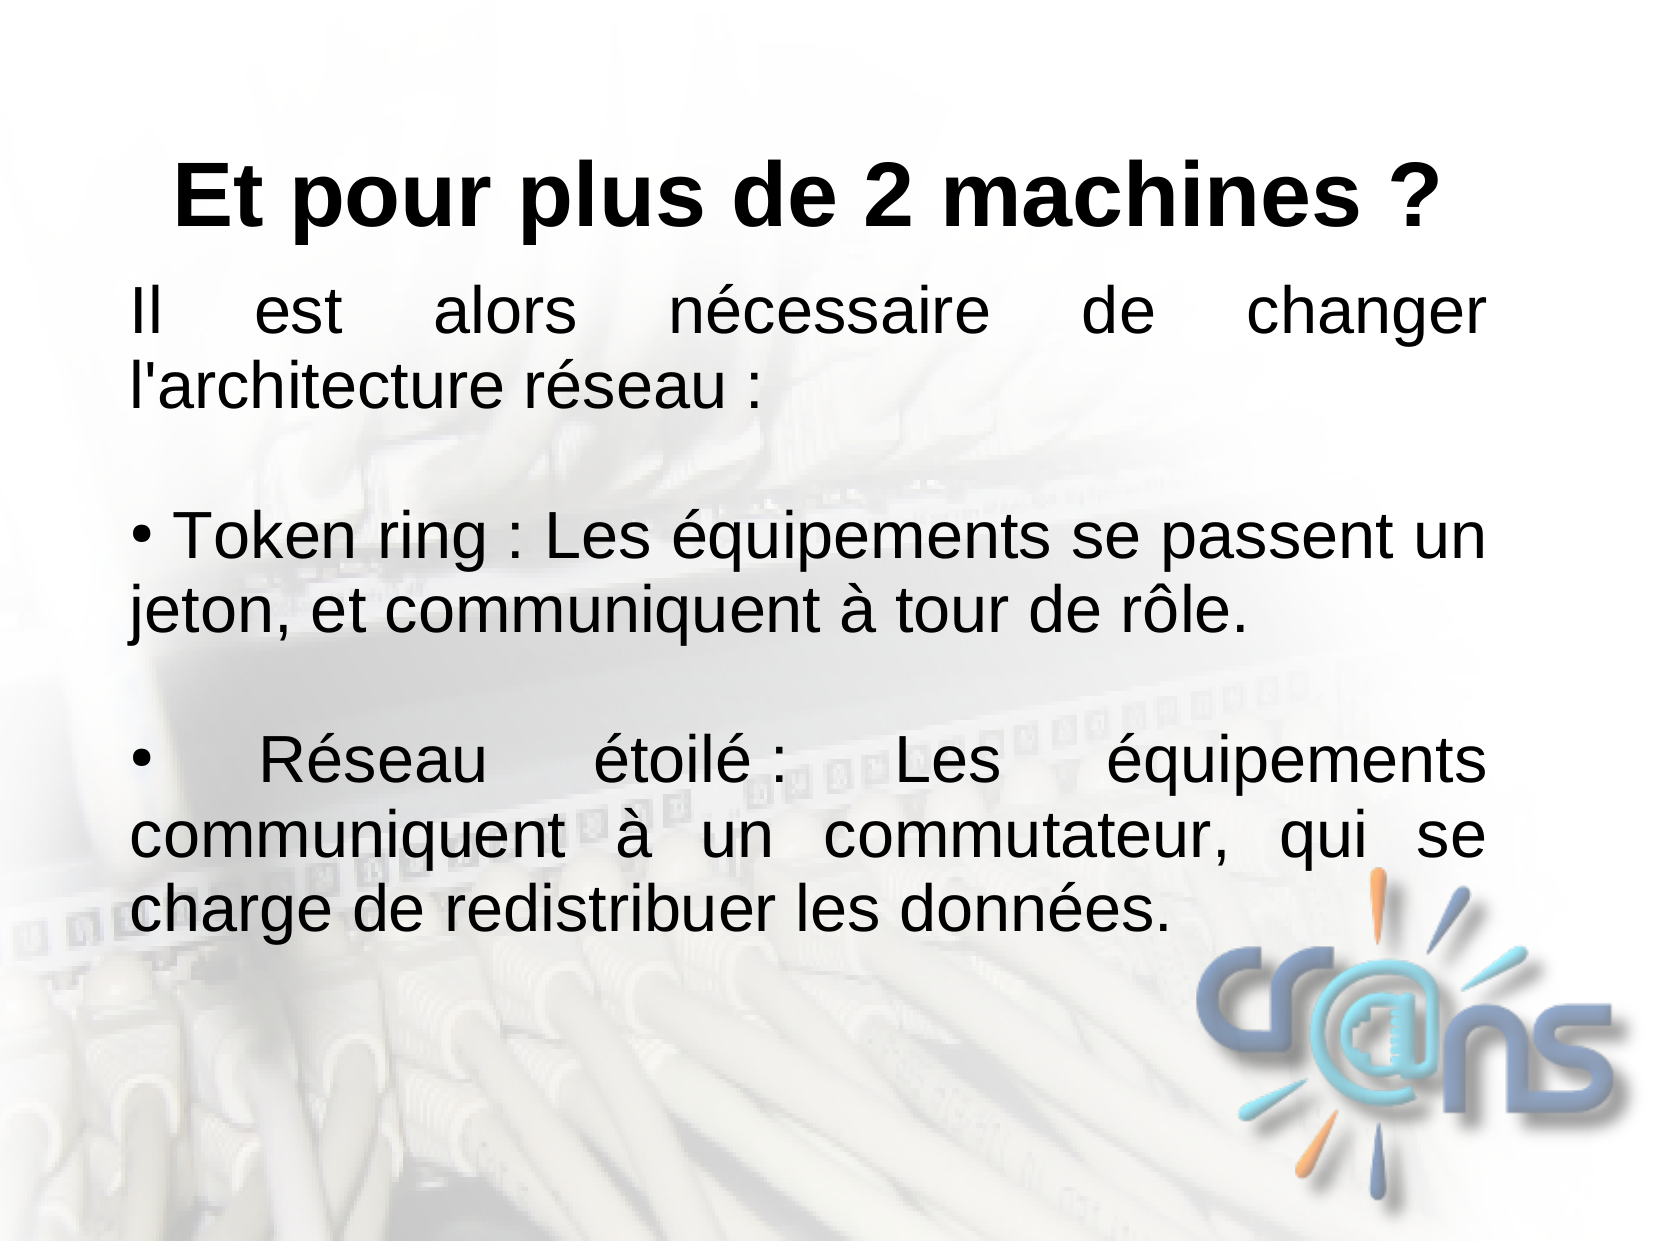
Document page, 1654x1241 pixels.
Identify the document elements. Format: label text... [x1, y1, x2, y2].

picture [0, 0, 1654, 1241]
subtitle Il est alors nécessaire de changer l'architecture réseau : Token ring : Les équipements se passent un jeton, et communiquent à tour de rôle. Réseau étoilé : Les équipements communiquent à un commutateur, qui se charge de redistribuer les données. [129, 273, 1489, 1096]
title Et pour plus de 2 machines ? [82, 90, 1536, 298]
